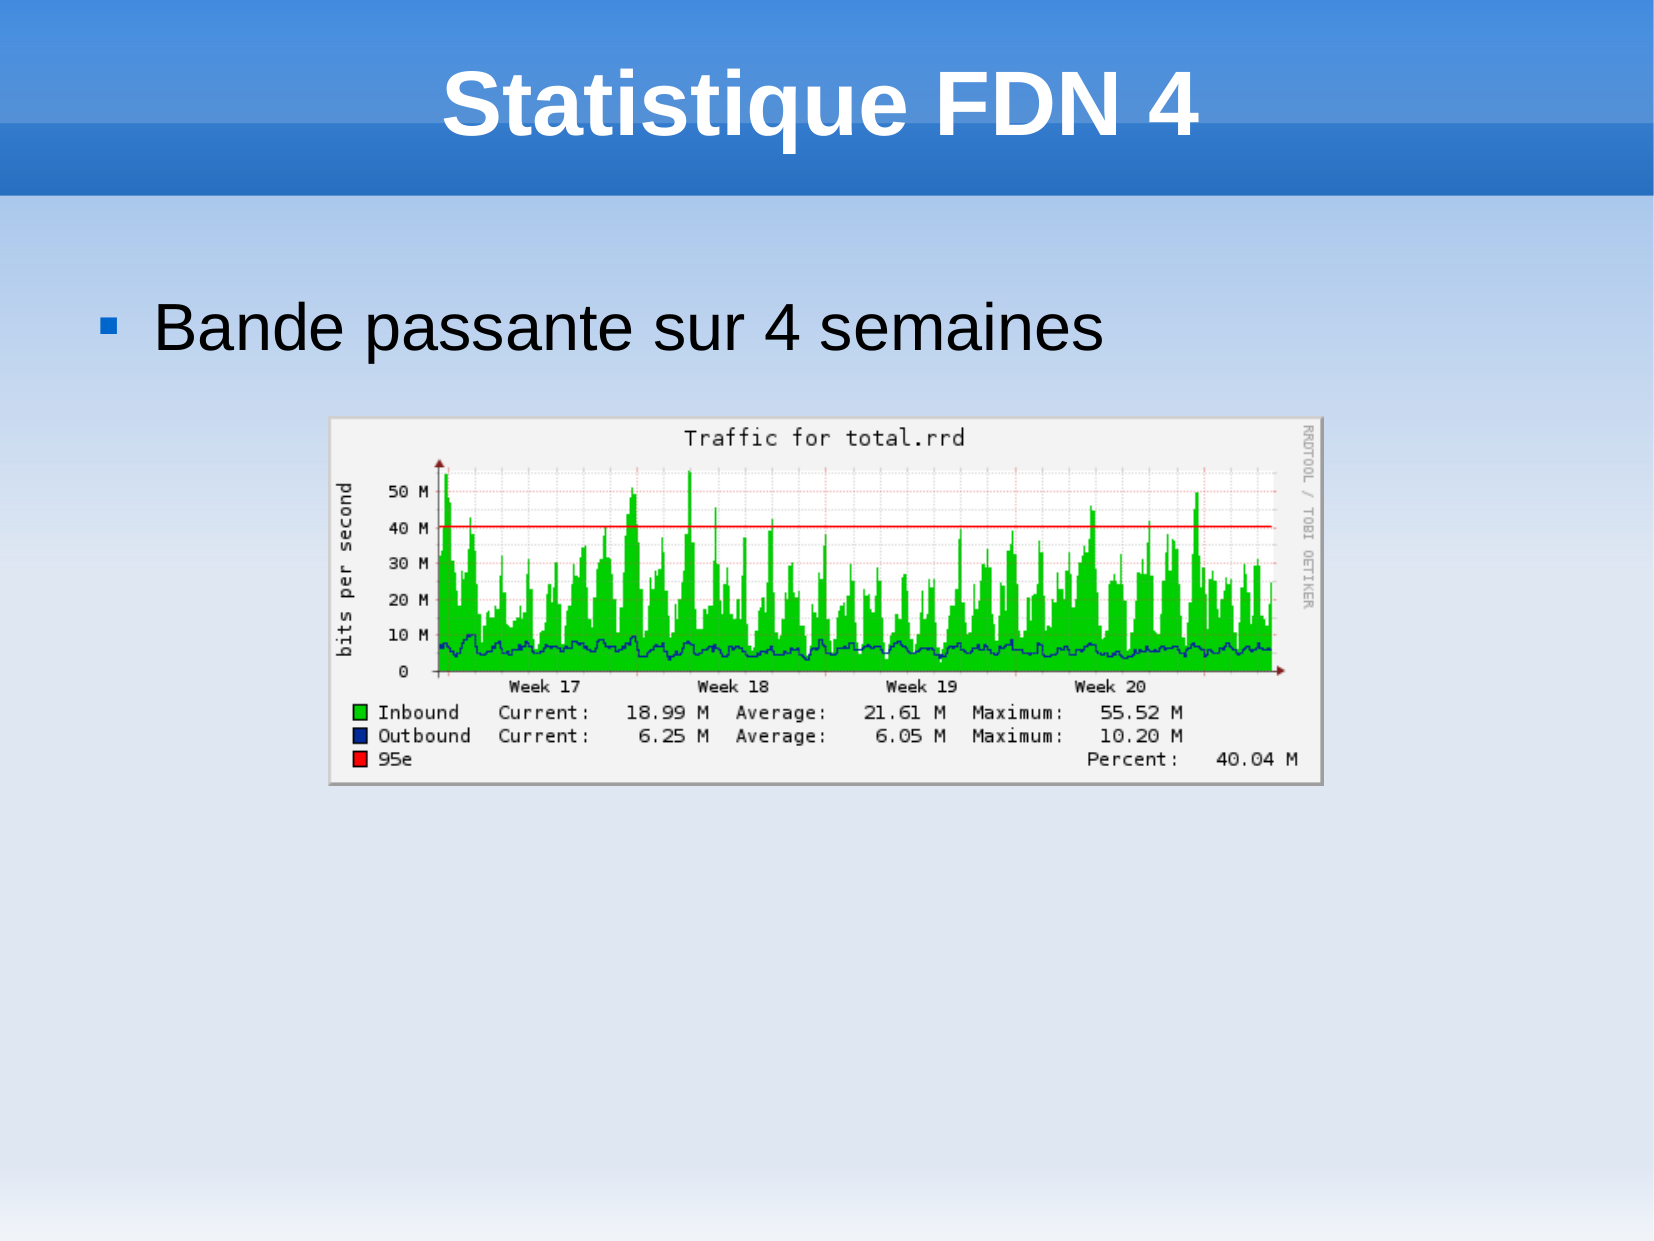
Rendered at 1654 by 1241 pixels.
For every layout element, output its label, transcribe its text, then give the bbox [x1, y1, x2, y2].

picture [0, 0, 1654, 1241]
title Statistique FDN 4 [76, 7, 1565, 200]
list Bande passante sur 4 semaines [82, 290, 1571, 1094]
